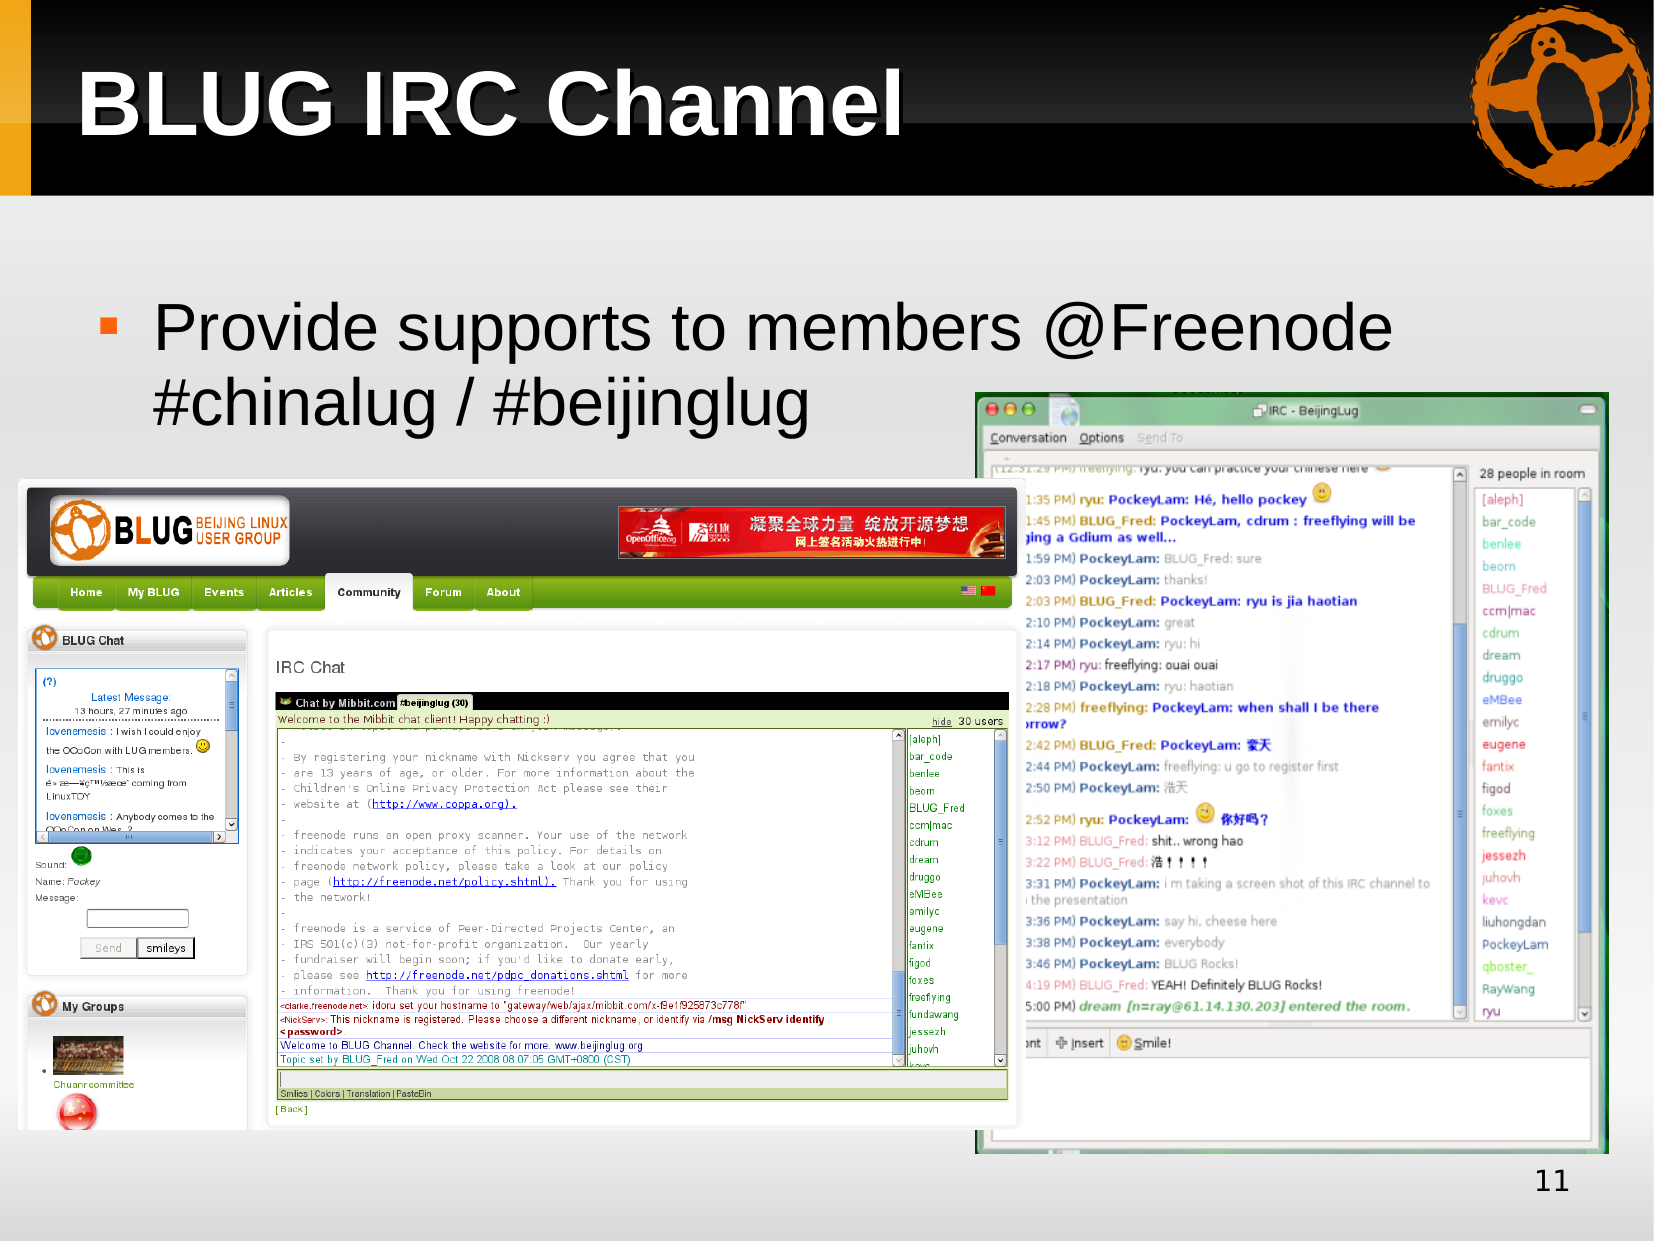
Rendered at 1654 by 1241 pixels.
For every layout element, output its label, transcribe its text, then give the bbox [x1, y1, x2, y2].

title BLUG IRC Channel [76, 0, 1565, 208]
list Provide supports to members @Freenode #chinalug / #beijinglug [82, 290, 1571, 478]
picture [0, 0, 1654, 1241]
